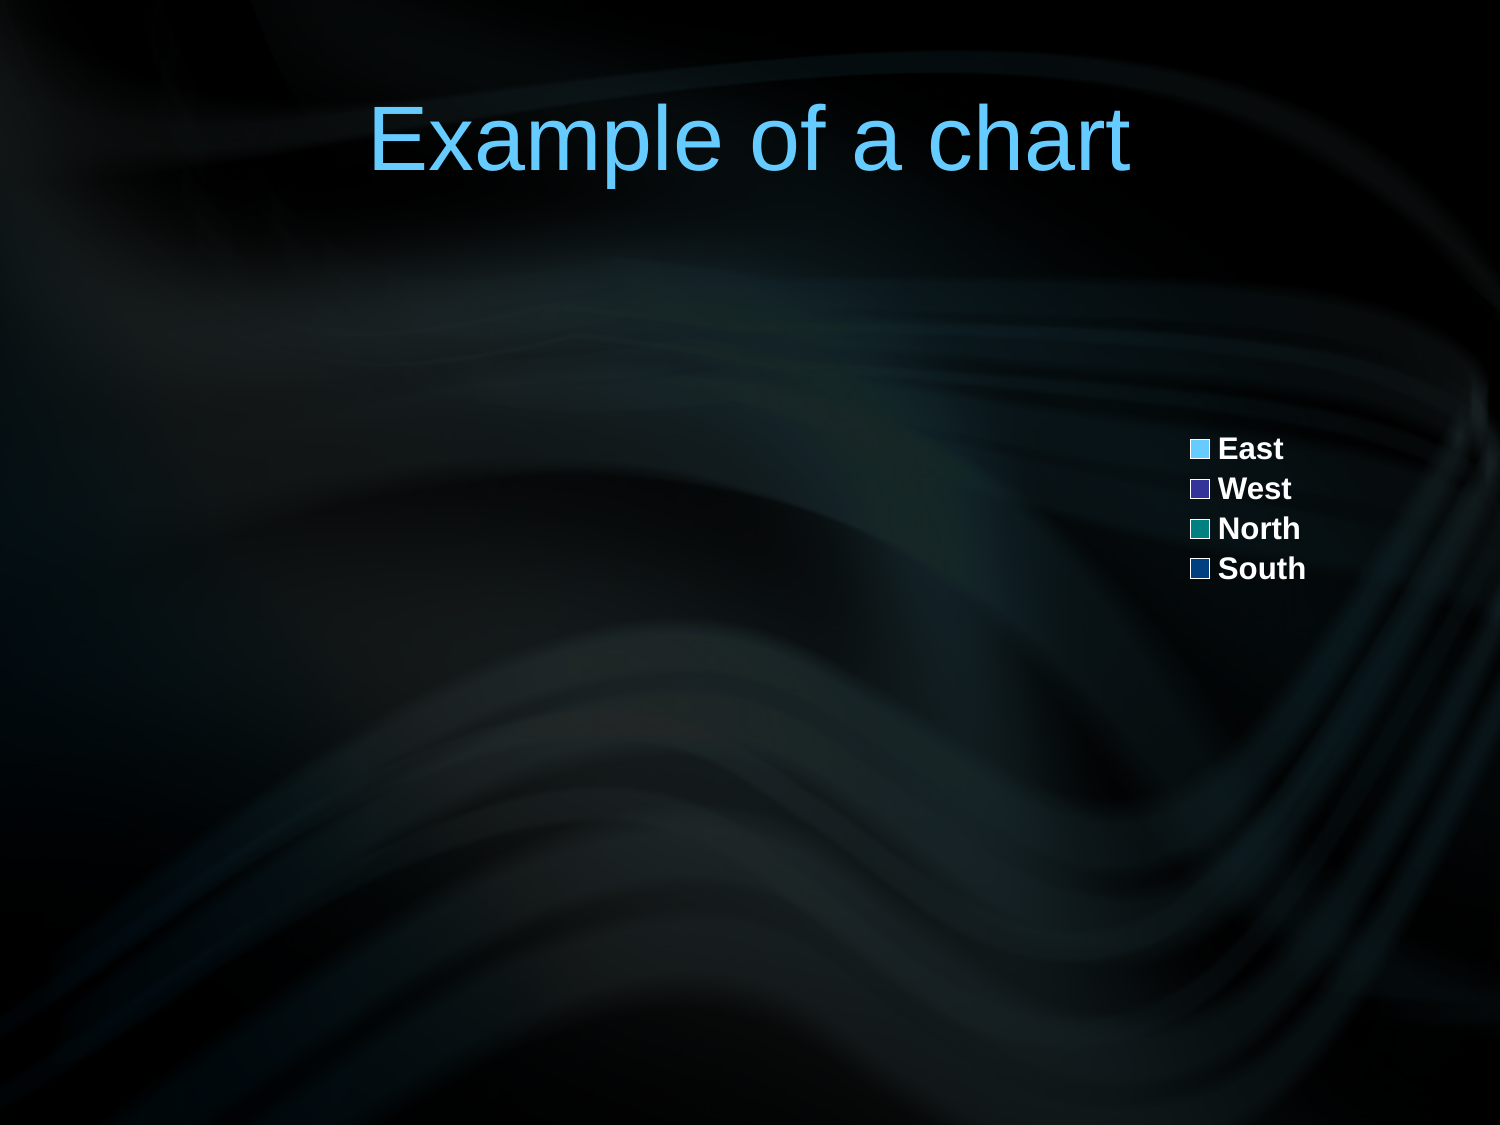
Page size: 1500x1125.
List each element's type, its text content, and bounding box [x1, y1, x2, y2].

title Example of a chart [75, 45, 1426, 233]
chart [332, 200, 1328, 817]
